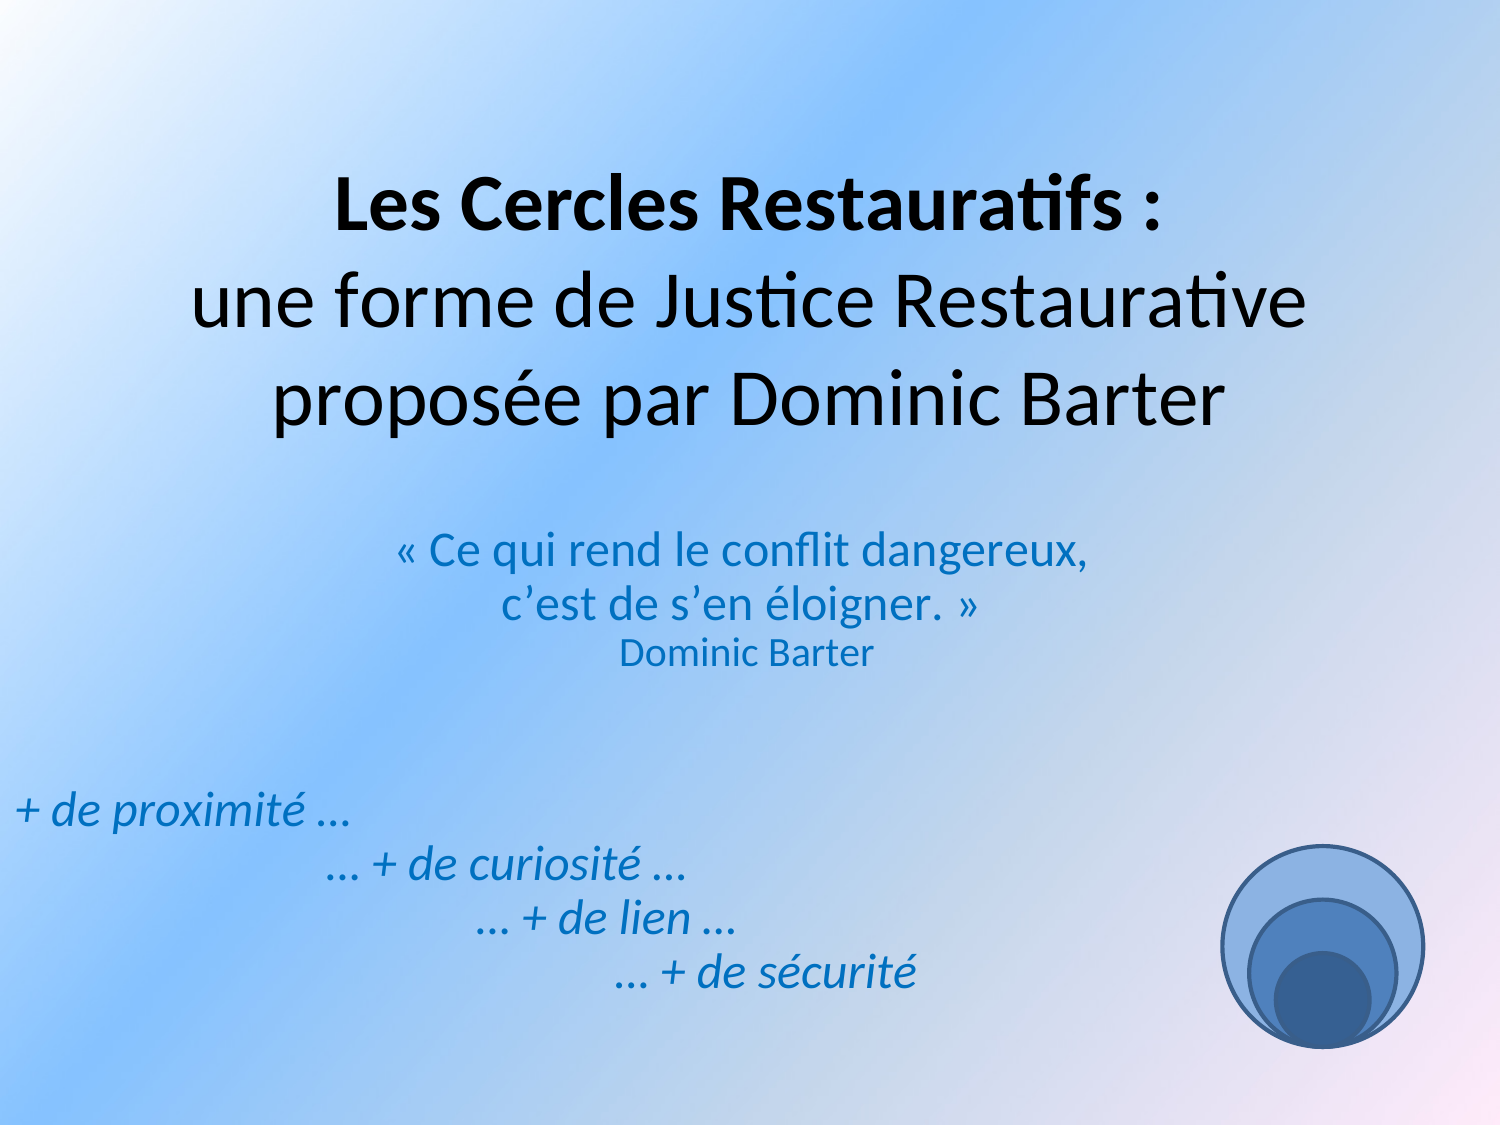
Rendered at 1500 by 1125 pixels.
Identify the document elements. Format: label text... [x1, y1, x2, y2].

text_box [1222, 846, 1424, 1047]
subtitle « Ce qui rend le conflit dangereux, c’est de s’en éloigner. » Dominic Barter + de proximité … … + de curiosité … … + de lien … … + de sécurité [0, 515, 1495, 1035]
picture [0, 0, 1500, 1125]
title Les Cercles Restauratifs : une forme de Justice Restaurative proposée par Dominic Barter [112, 135, 1388, 455]
